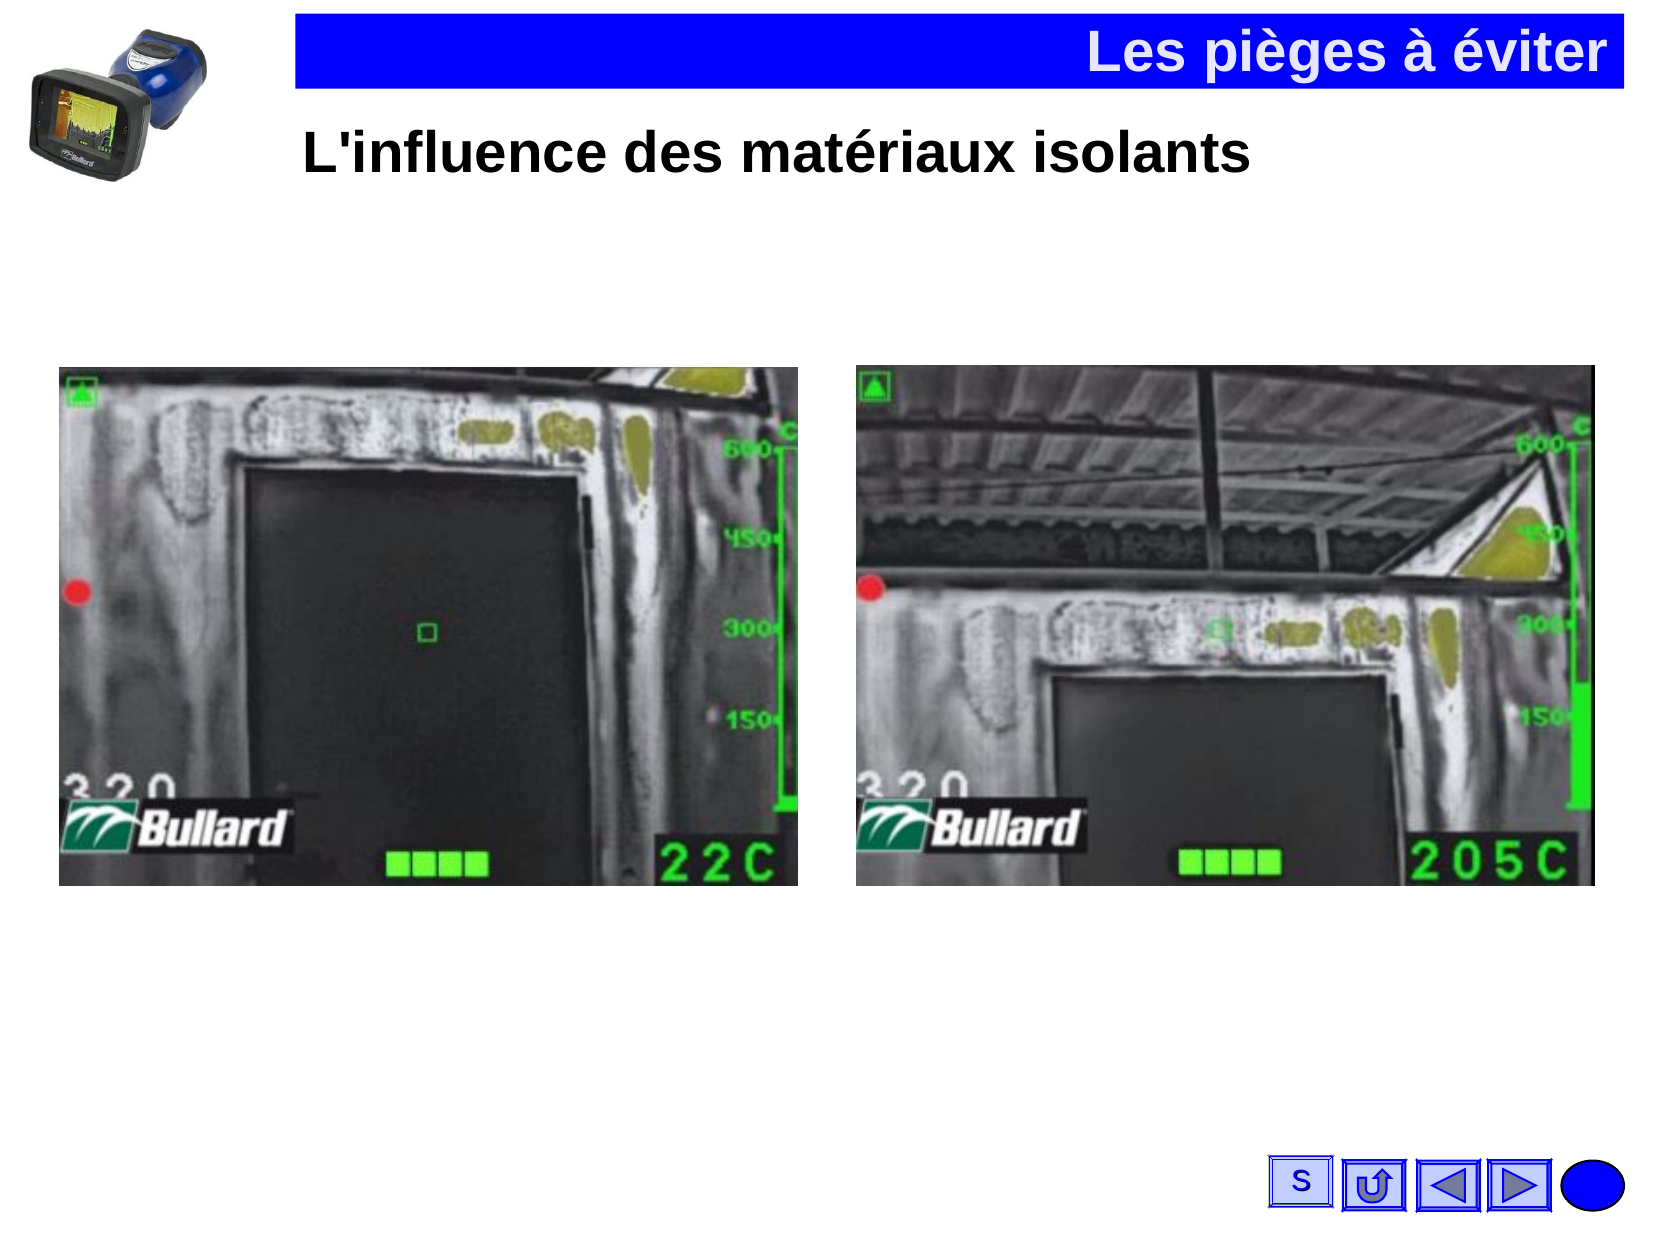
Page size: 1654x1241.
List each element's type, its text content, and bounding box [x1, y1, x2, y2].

picture [59, 367, 798, 886]
picture [856, 365, 1595, 886]
text_box Les pièges à éviter [295, 13, 1625, 89]
text_box [1561, 1160, 1625, 1211]
text_box L'influence des matériaux isolants [287, 112, 1269, 193]
picture [29, 29, 207, 182]
